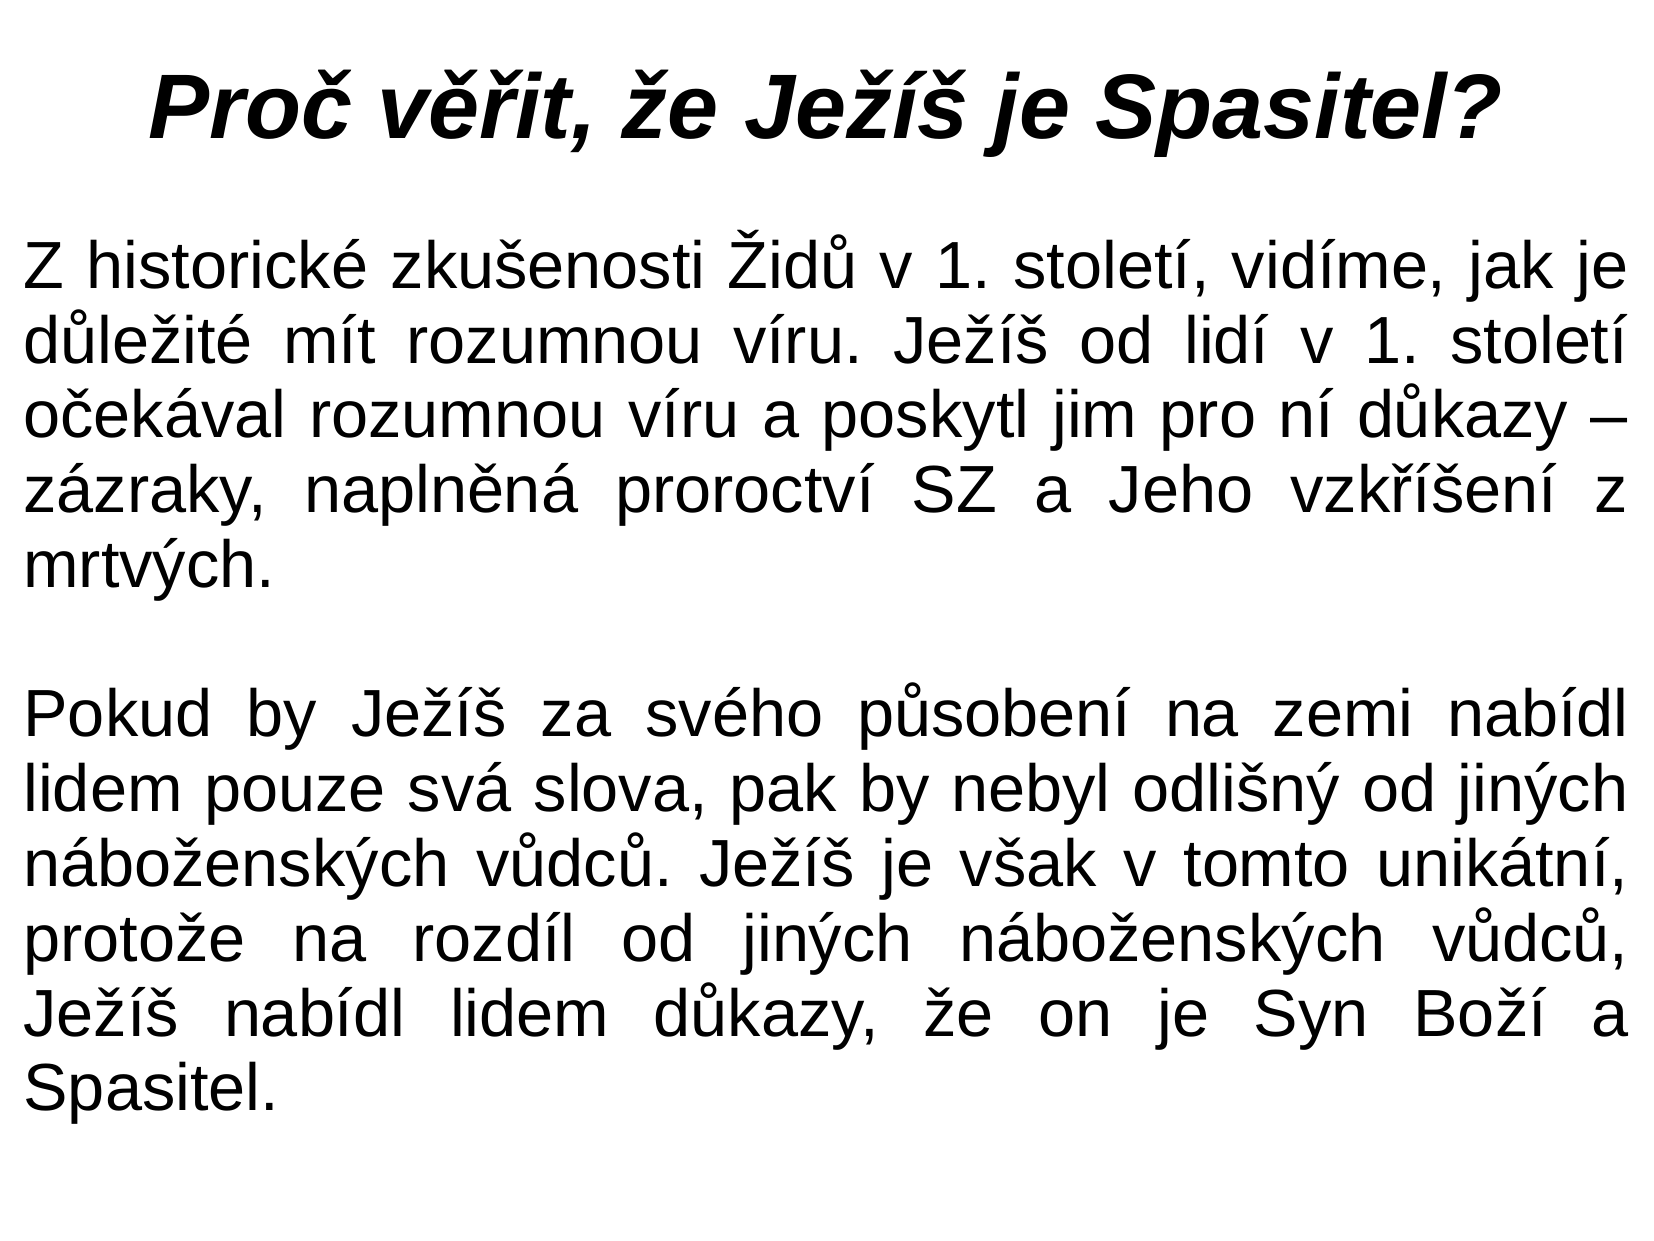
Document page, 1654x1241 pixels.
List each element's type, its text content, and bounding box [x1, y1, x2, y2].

subtitle Z historické zkušenosti Židů v 1. století, vidíme, jak je důležité mít rozumnou víru. Ježíš od lidí v 1. století očekával rozumnou víru a poskytl jim pro ní důkazy – zázraky, naplněná proroctví SZ a Jeho vzkříšení z mrtvých. Pokud by Ježíš za svého působení na zemi nabídl lidem pouze svá slova, pak by nebyl odlišný od jiných náboženských vůdců. Ježíš je však v tomto unikátní, protože na rozdíl od jiných náboženských vůdců, Ježíš nabídl lidem důkazy, že on je Syn Boží a Spasitel. [23, 0, 1630, 1241]
